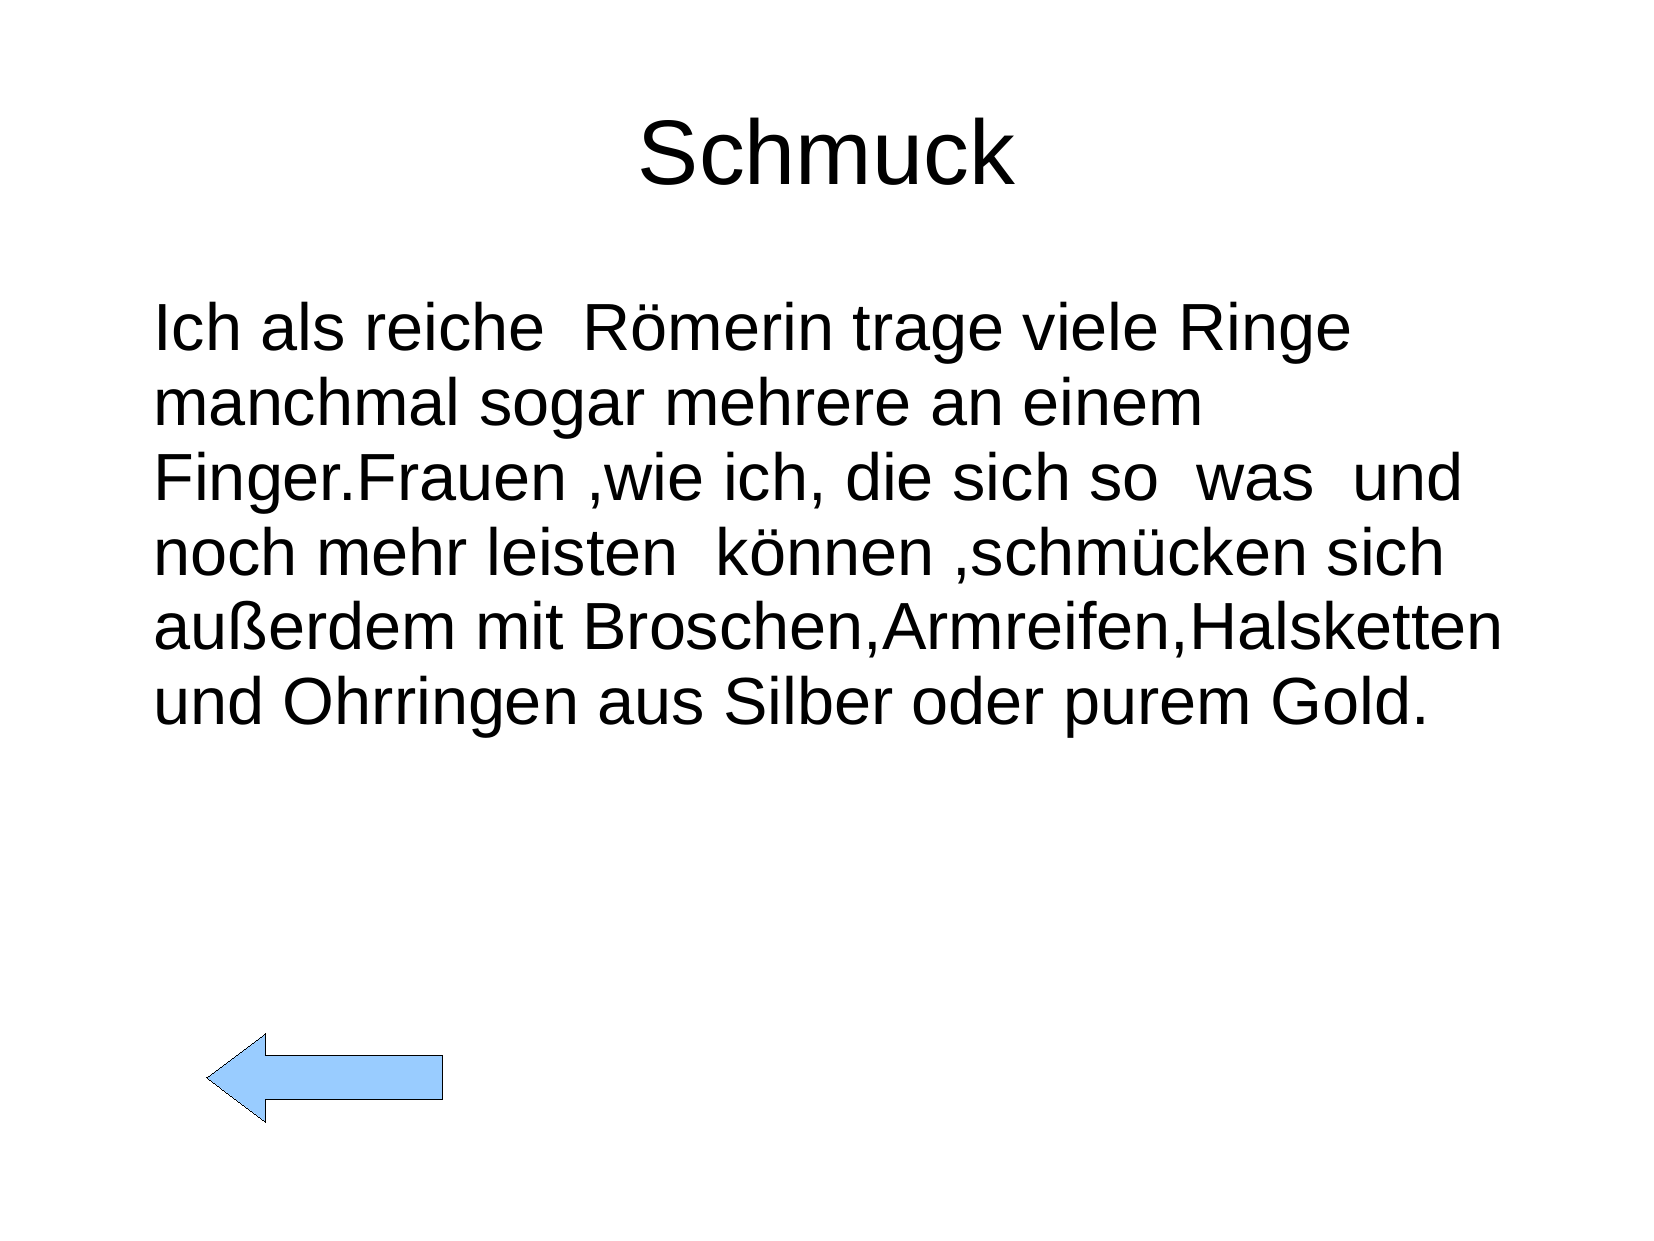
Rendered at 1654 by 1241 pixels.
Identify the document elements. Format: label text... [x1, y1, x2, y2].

title Schmuck [82, 56, 1571, 250]
list Ich als reiche Römerin trage viele Ringe manchmal sogar mehrere an einem Finger.Frauen ,wie ich, die sich so was und noch mehr leisten können ,schmücken sich außerdem mit Broschen,Armreifen,Halsketten und Ohrringen aus Silber oder purem Gold. [82, 290, 1571, 1094]
text_box [206, 1033, 443, 1123]
